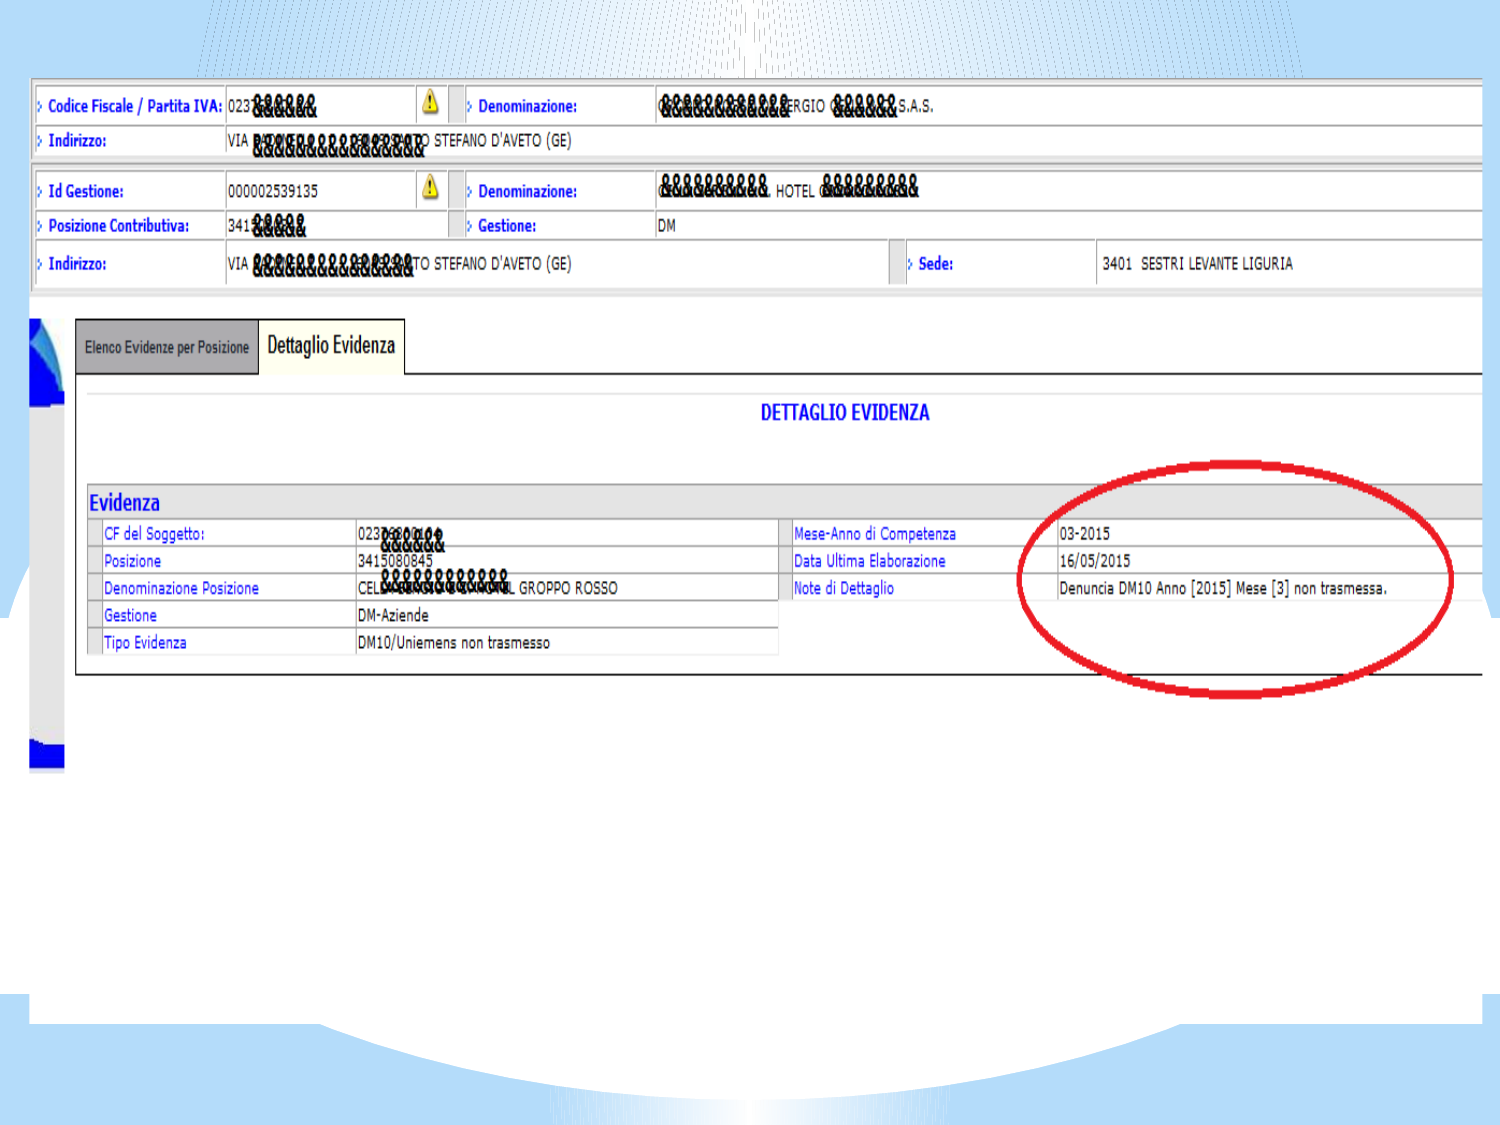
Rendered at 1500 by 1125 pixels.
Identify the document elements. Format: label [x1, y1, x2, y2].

picture [29, 78, 1483, 1024]
